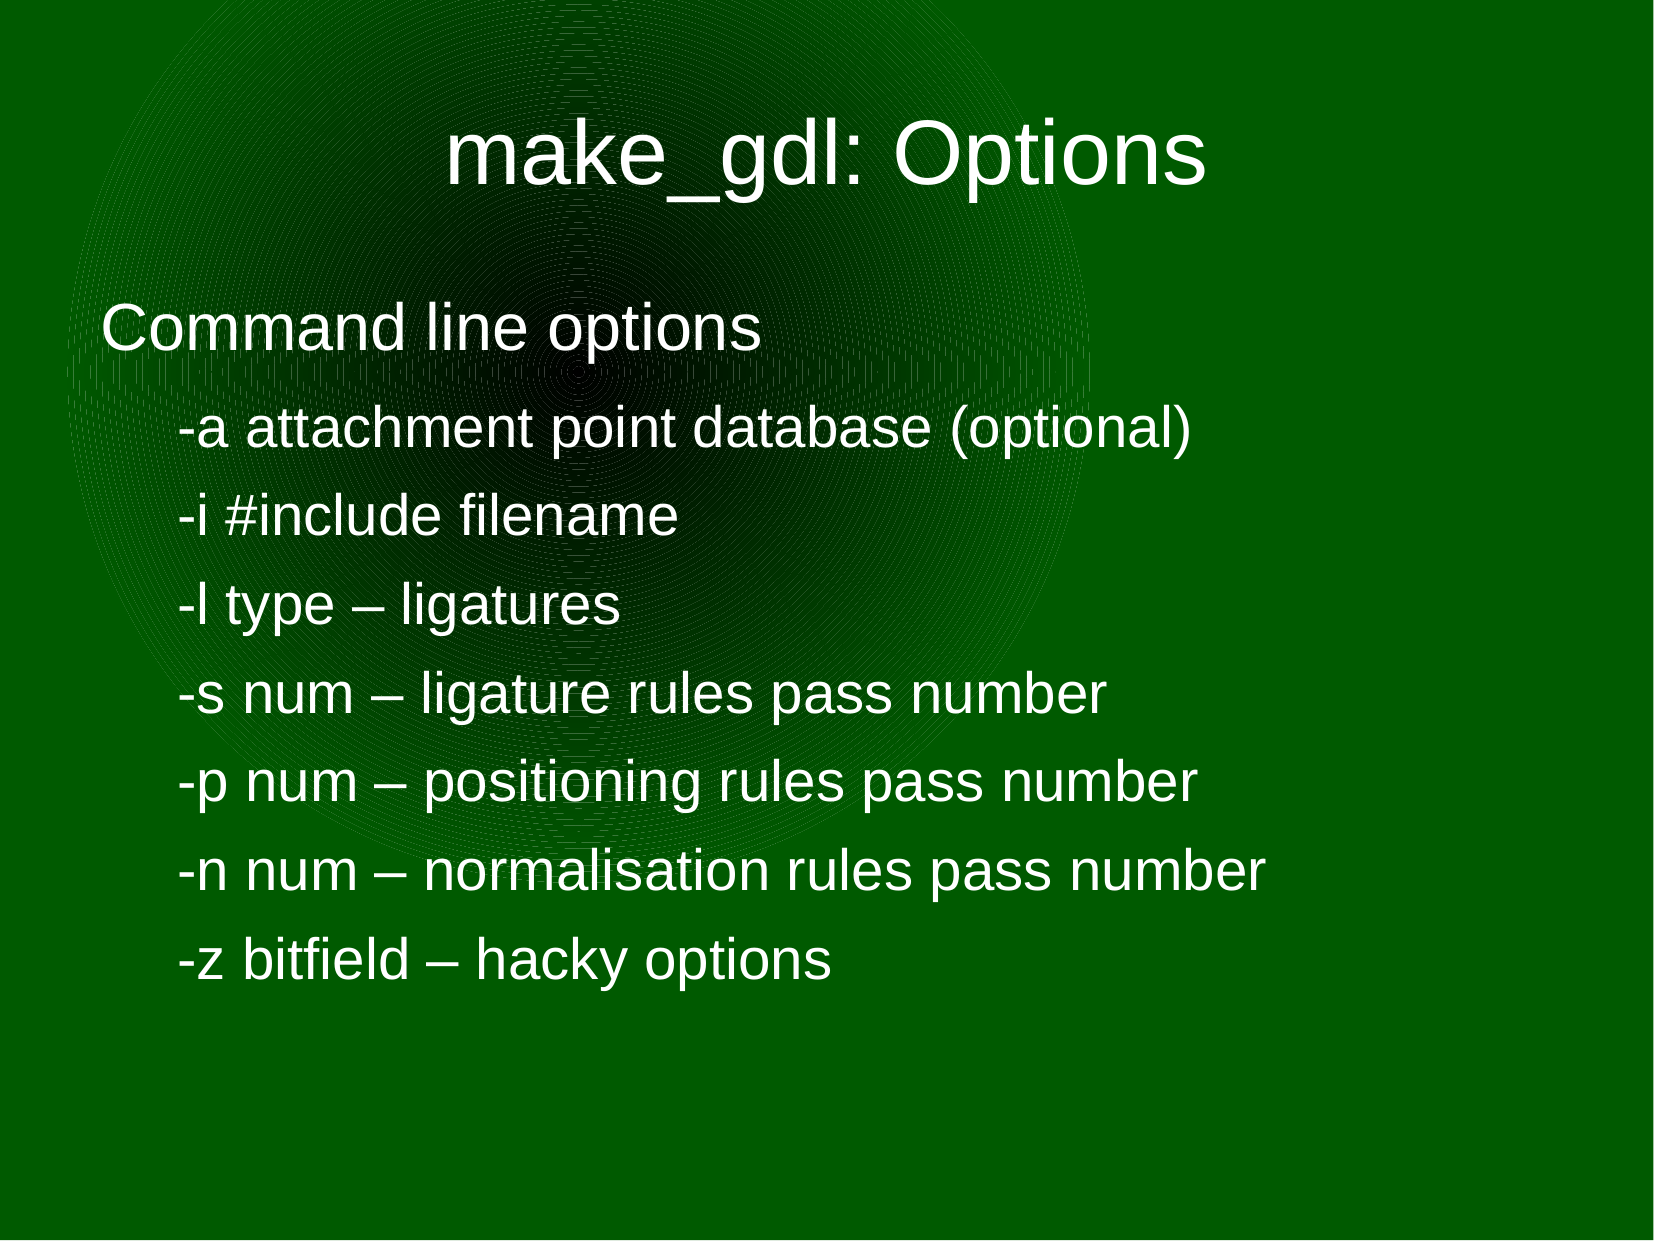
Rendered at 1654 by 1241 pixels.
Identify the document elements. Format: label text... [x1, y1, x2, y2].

list Command line options -a attachment point database (optional) -i #include filename -l type – ligatures -s num – ligature rules pass number -p num – positioning rules pass number -n num – normalisation rules pass number -z bitfield – hacky options [82, 290, 1571, 1094]
title make_gdl: Options [82, 56, 1571, 250]
